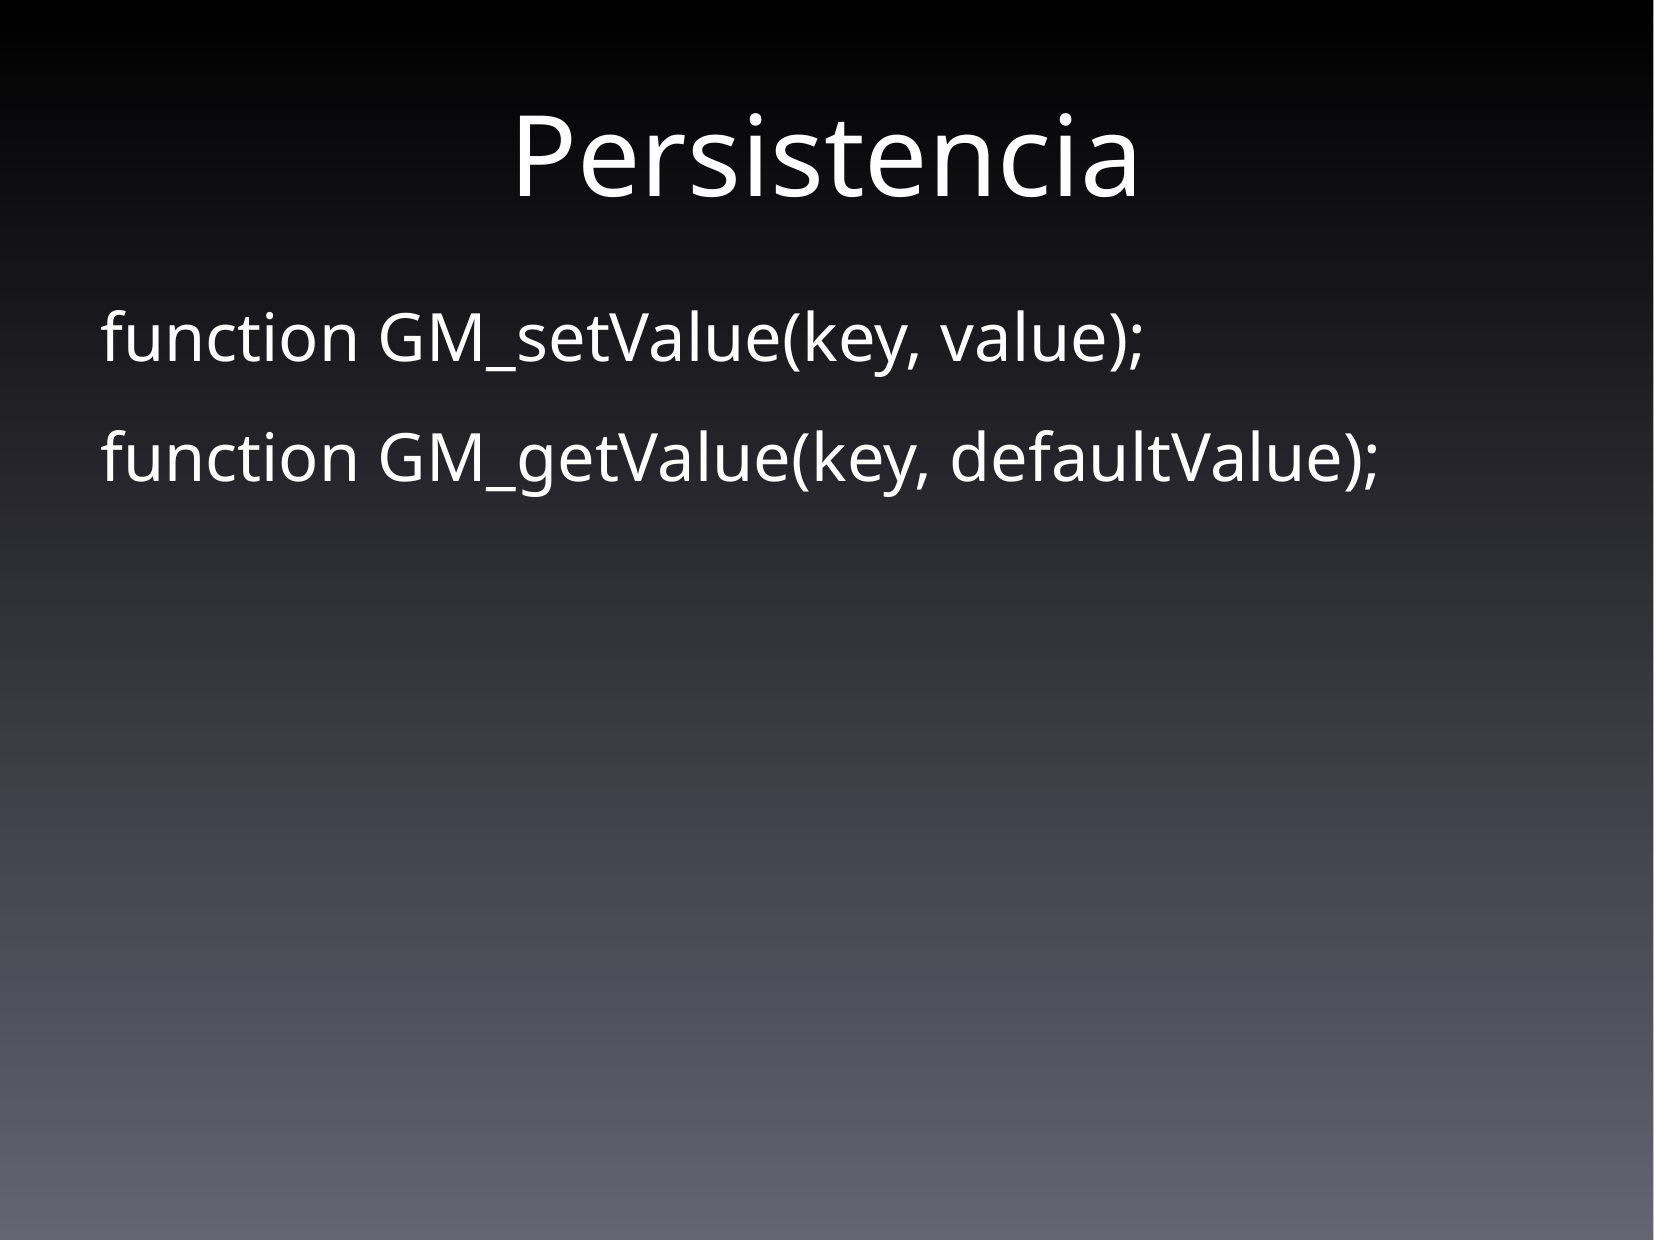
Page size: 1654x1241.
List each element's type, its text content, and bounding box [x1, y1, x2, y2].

title Persistencia [82, 56, 1571, 250]
list function GM_setValue(key, value); function GM_getValue(key, defaultValue); [82, 290, 1571, 1094]
